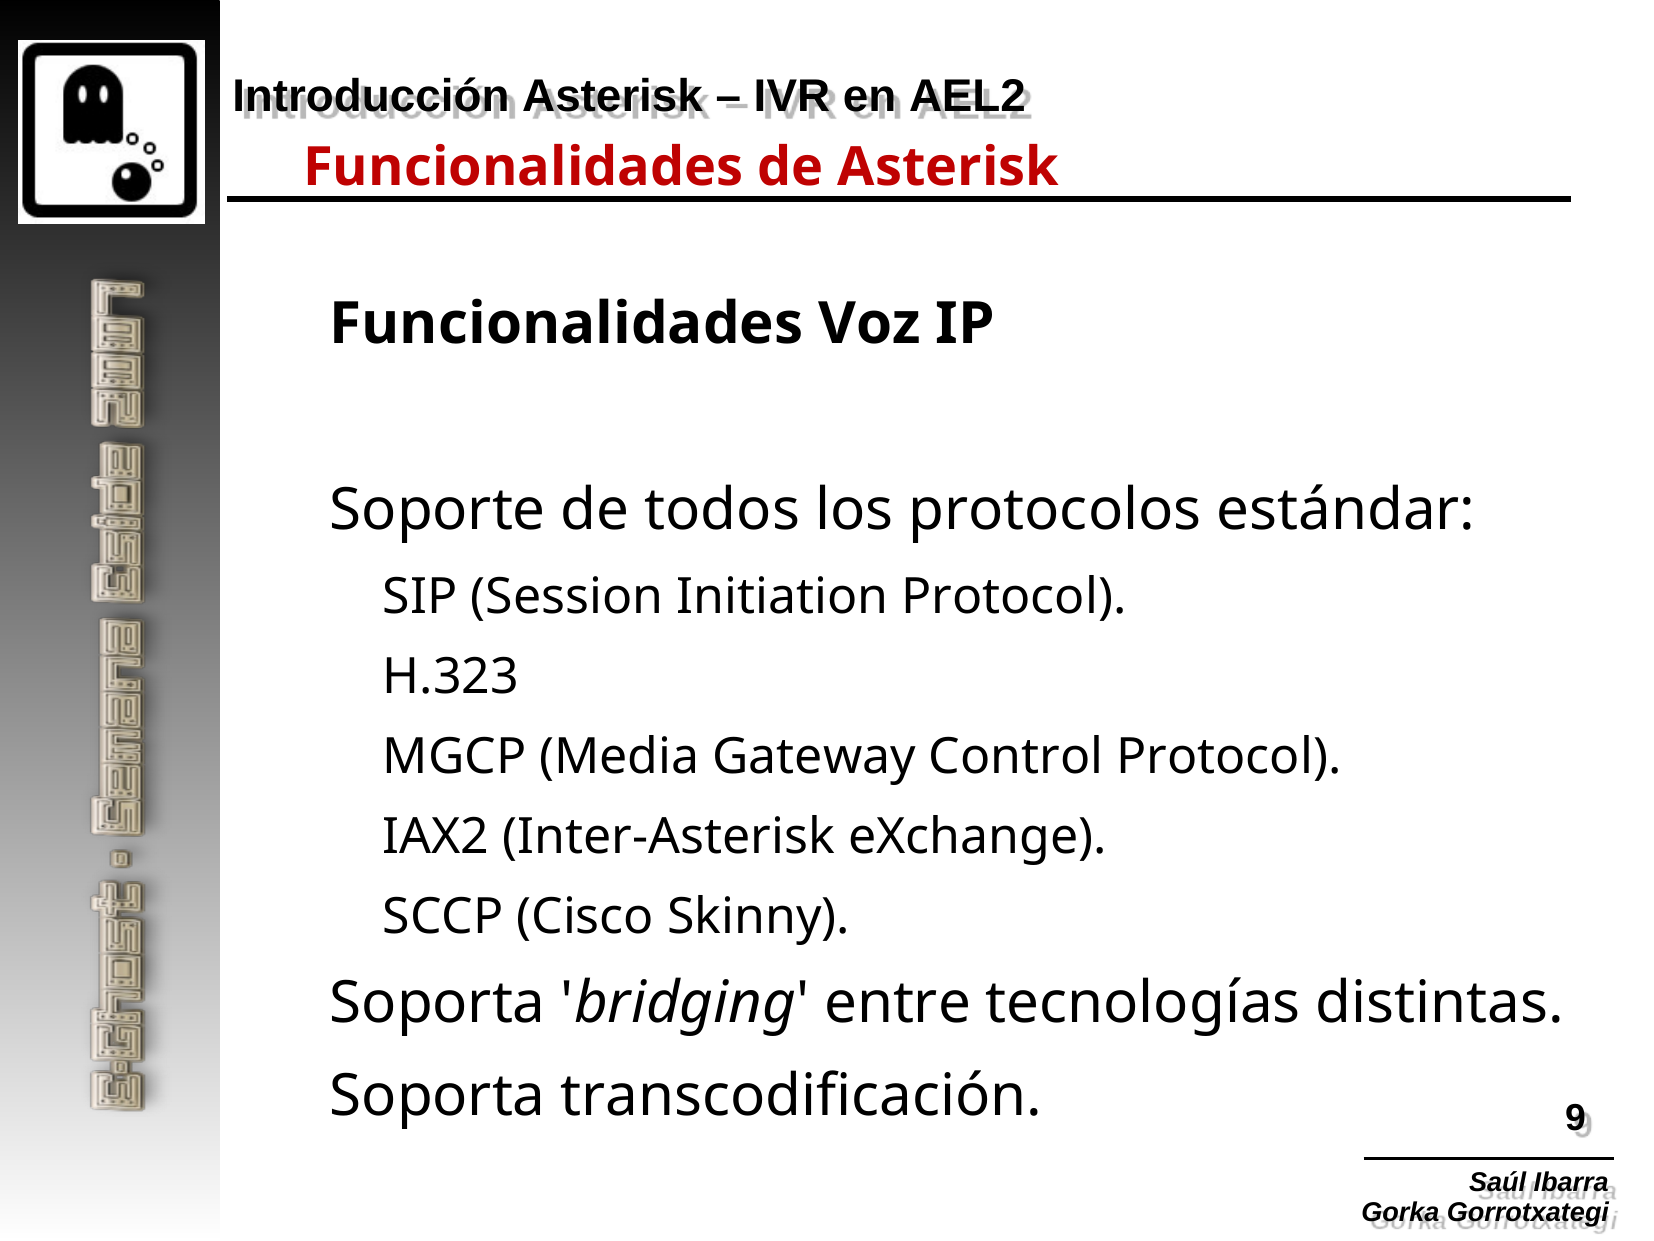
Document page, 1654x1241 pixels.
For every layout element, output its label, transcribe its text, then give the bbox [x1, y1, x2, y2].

list Funcionalidades Voz IP Soporte de todos los protocolos estándar: SIP (Session Initiation Protocol). H.323 MGCP (Media Gateway Control Protocol). IAX2 (Inter-Asterisk eXchange). SCCP (Cisco Skinny). Soporta 'bridging' entre tecnologías distintas. Soporta transcodificación. [312, 281, 1625, 1241]
title Funcionalidades de Asterisk [303, 125, 1624, 204]
picture [18, 40, 205, 224]
picture [51, 250, 180, 1122]
